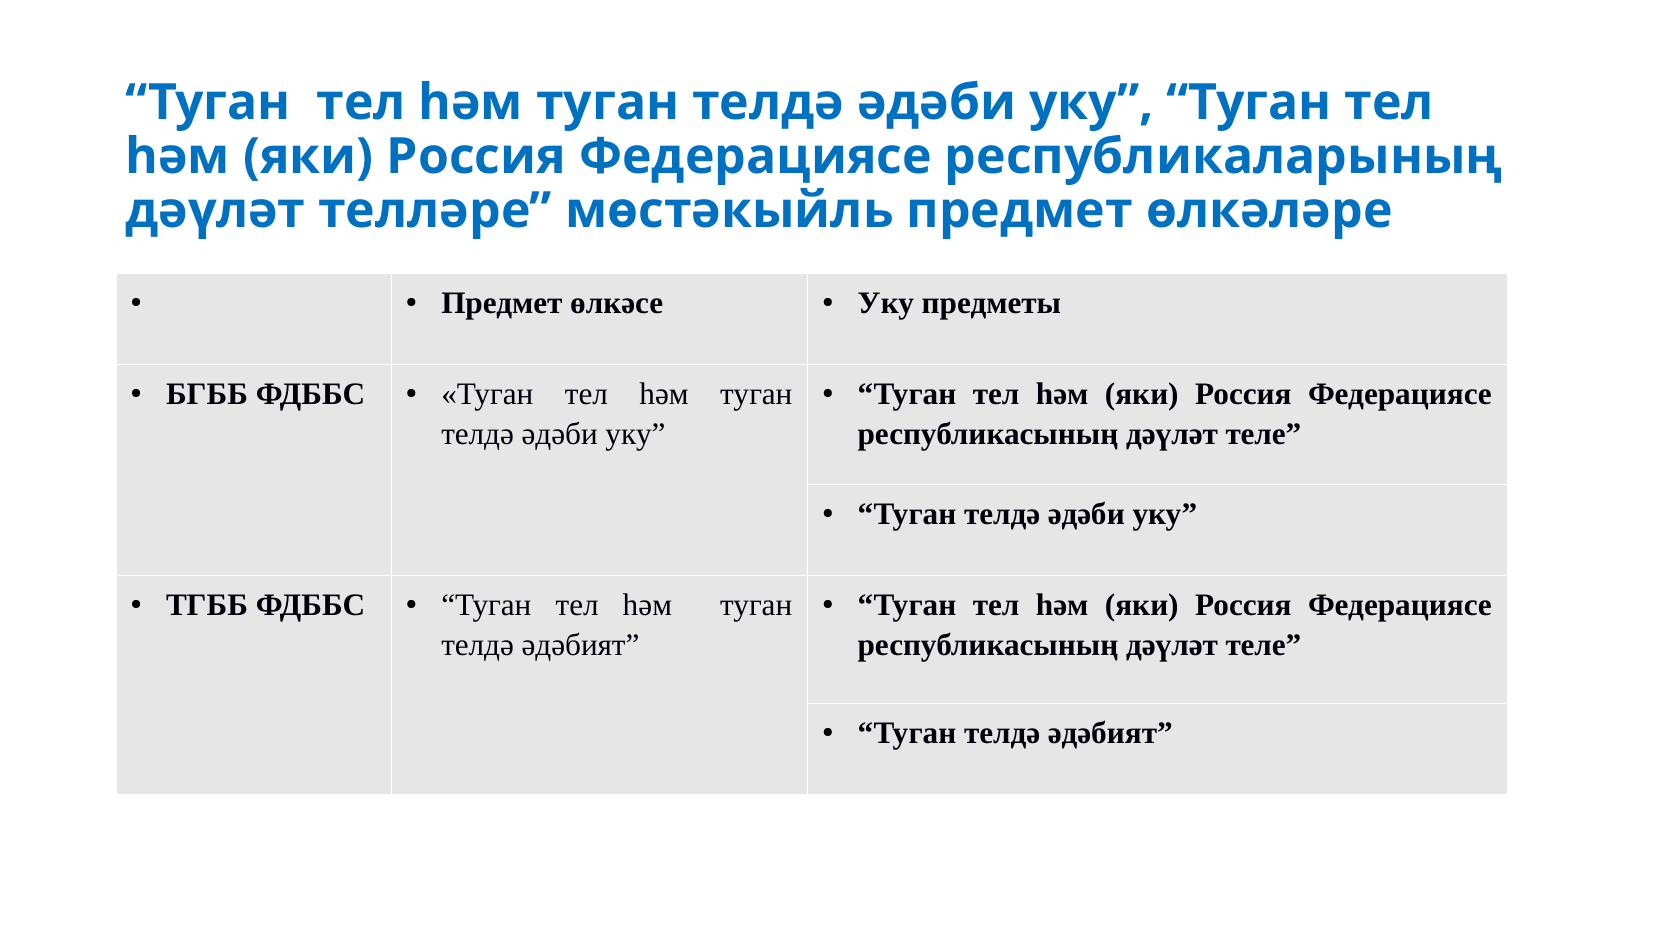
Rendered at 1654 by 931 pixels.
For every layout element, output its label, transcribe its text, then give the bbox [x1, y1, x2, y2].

table_header Предмет өлкәсе [392, 274, 807, 364]
table_cell “Туган тел һәм (яки) Россия Федерациясе республикасының дәүләт теле” [808, 365, 1507, 484]
text_box “Туган тел һәм туган телдә әдәби уку”, “Туган тел һәм (яки) Россия Федерациясе республикаларының дәүләт телләре” мөстәкыйль предмет өлкәләре [114, 70, 1540, 229]
table_cell “Туган тел һәм туган телдә әдәбият” [392, 576, 807, 794]
table_cell “Туган телдә әдәби уку” [808, 485, 1507, 575]
table_cell “Туган телдә әдәбият” [808, 704, 1507, 794]
table_header [117, 274, 391, 364]
table_header Уку предметы [808, 274, 1507, 364]
table_cell «Туган тел һәм туган телдә әдәби уку” [392, 365, 807, 575]
table_cell “Туган тел һәм (яки) Россия Федерациясе республикасының дәүләт теле” [808, 576, 1507, 703]
table_cell БГББ ФДББС [117, 365, 391, 575]
table_cell ТГББ ФДББС [117, 576, 391, 794]
